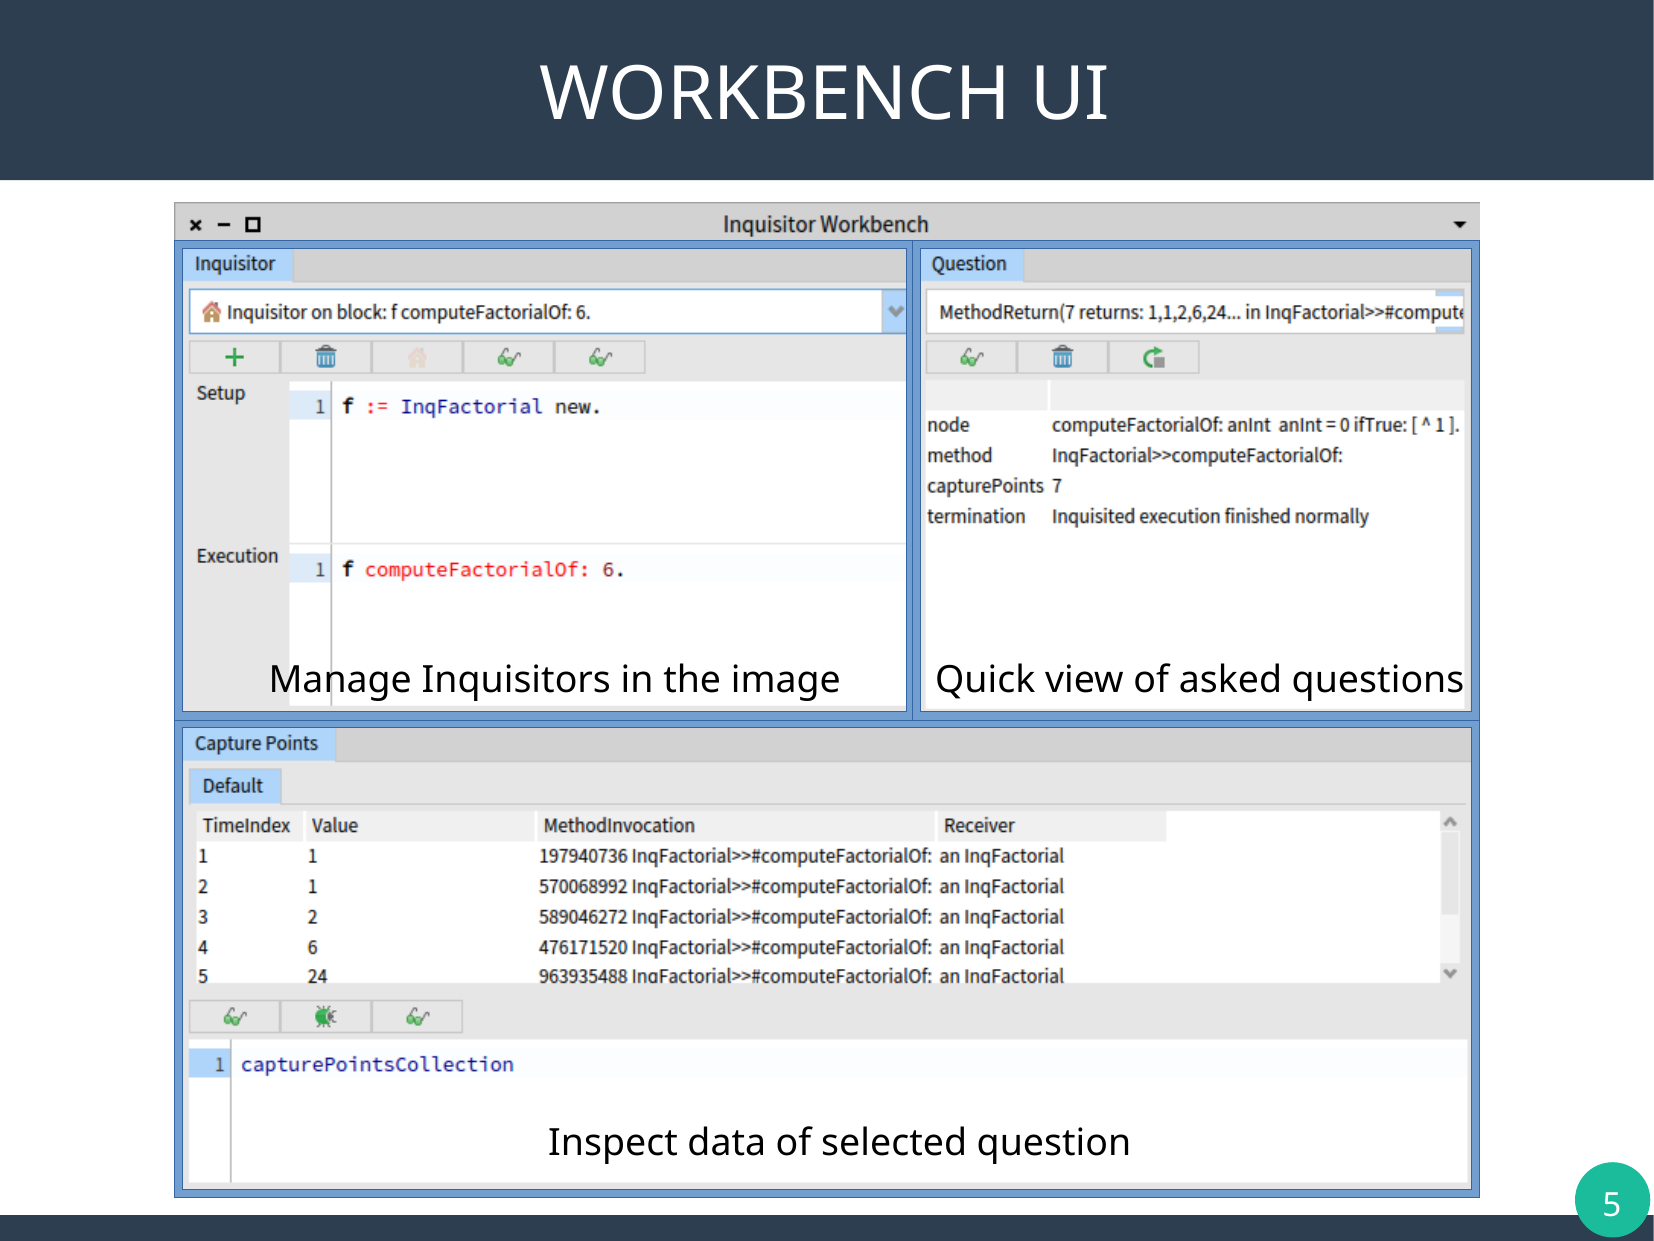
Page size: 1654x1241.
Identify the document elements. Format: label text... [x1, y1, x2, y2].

picture [183, 249, 906, 711]
picture [174, 202, 1480, 240]
text_box Manage Inquisitors in the image [240, 645, 871, 708]
picture [921, 249, 1471, 645]
text_box Quick view of asked questions [885, 645, 1516, 708]
title Workbench UI [45, 30, 1606, 151]
text_box Inspect data of selected question [525, 1107, 1156, 1171]
text_box [174, 240, 1480, 1198]
picture [183, 728, 1471, 1189]
